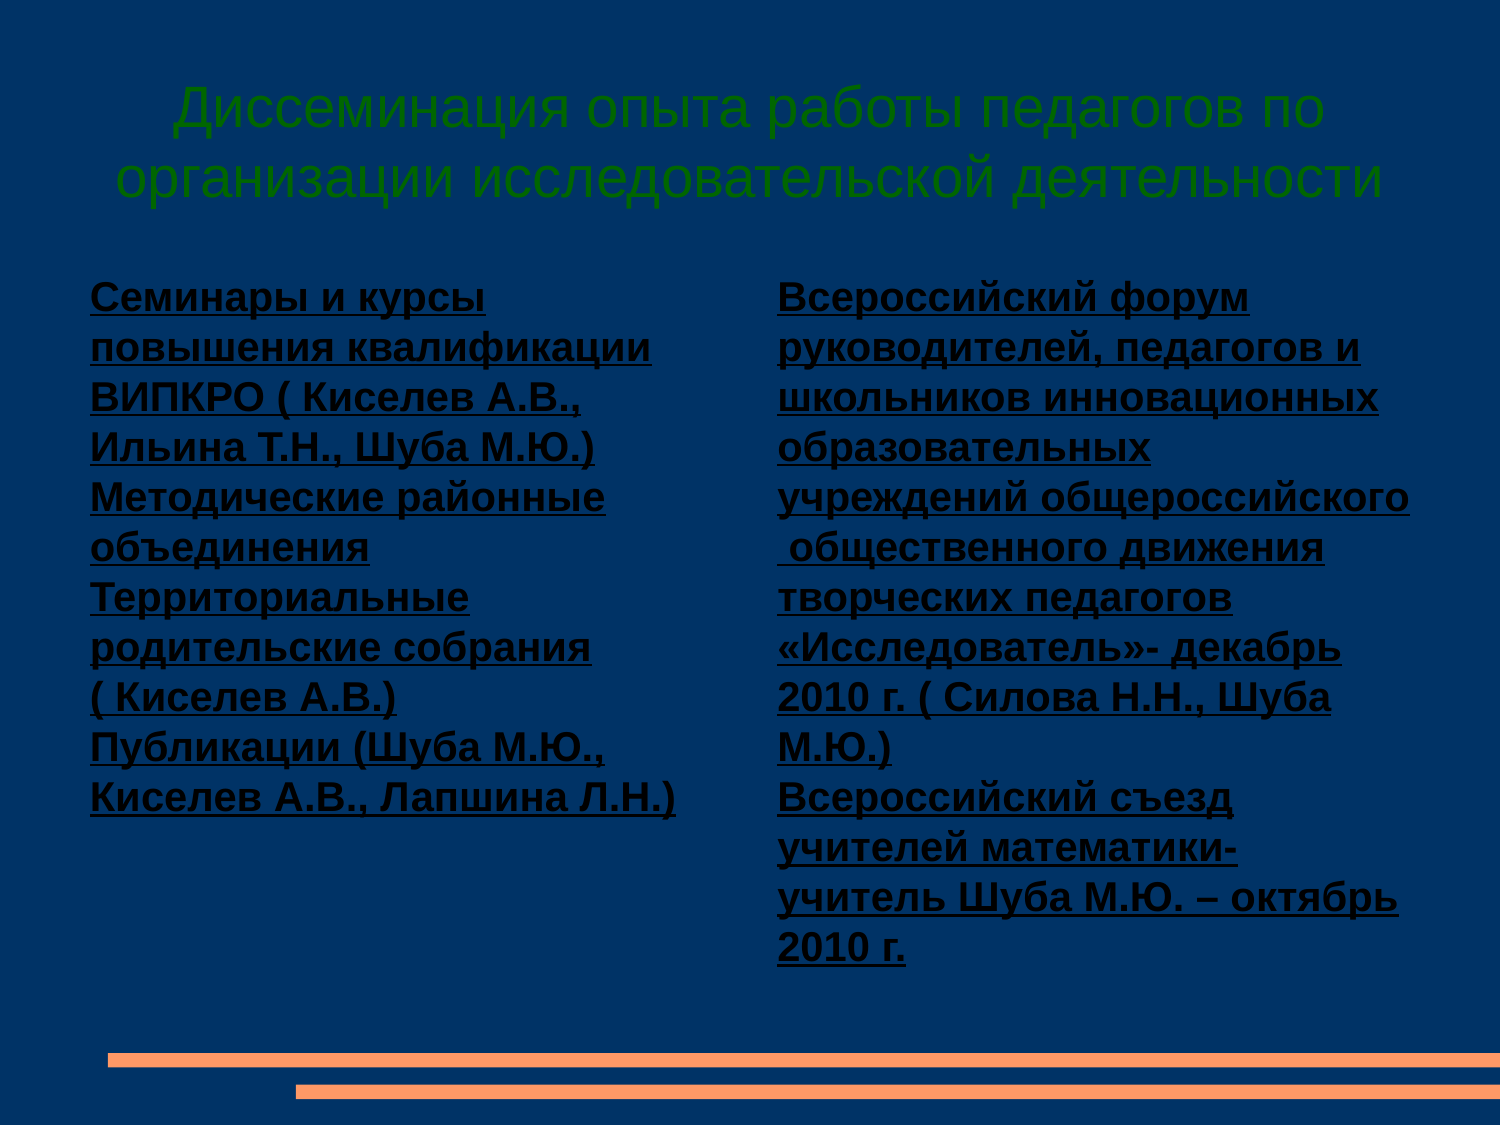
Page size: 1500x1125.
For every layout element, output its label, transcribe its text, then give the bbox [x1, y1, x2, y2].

text_box Семинары и курсы повышения квалификации ВИПКРО ( Киселев А.В., Ильина Т.Н., Шуба М.Ю.) Методические районные объединения Территориальные родительские собрания ( Киселев А.В.) Публикации (Шуба М.Ю., Киселев А.В., Лапшина Л.Н.) [75, 262, 738, 1005]
text_box Диссеминация опыта работы педагогов по организации исследовательской деятельности [75, 45, 1425, 233]
text_box Всероссийский форум руководителей, педагогов и школьников инновационных образовательных учреждений общероссийского общественного движения творческих педагогов «Исследователь»- декабрь 2010 г. ( Силова Н.Н., Шуба М.Ю.) Всероссийский съезд учителей математики- учитель Шуба М.Ю. – октябрь 2010 г. [762, 262, 1425, 1005]
